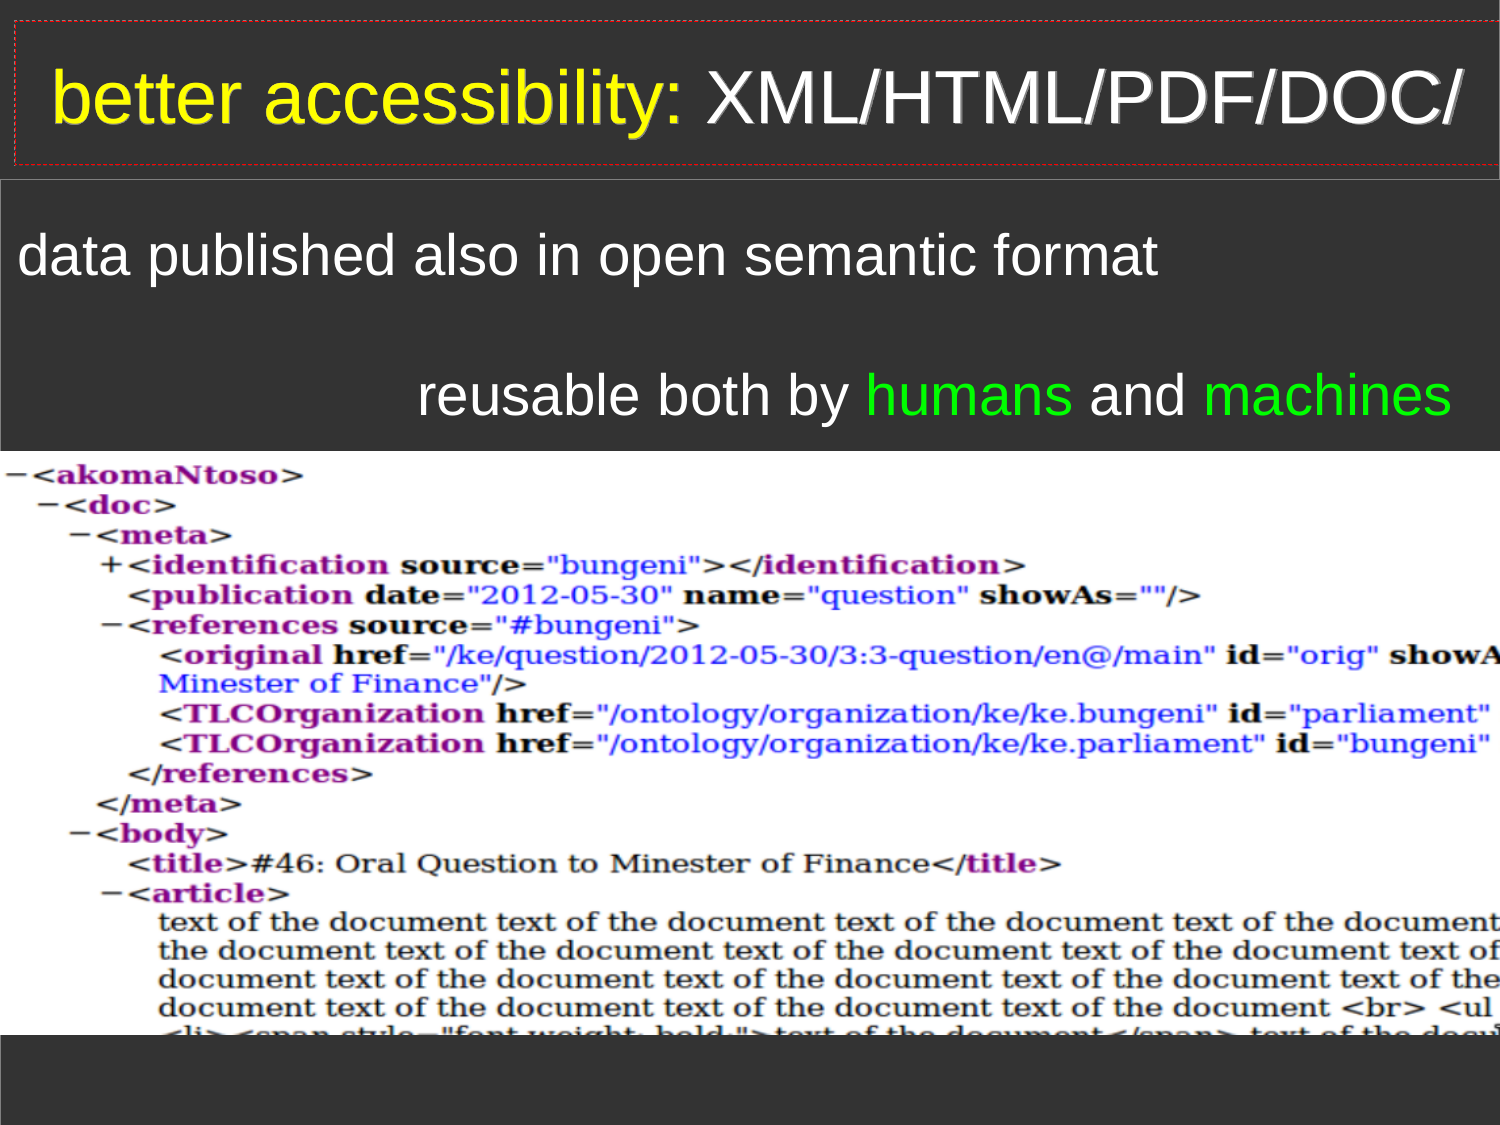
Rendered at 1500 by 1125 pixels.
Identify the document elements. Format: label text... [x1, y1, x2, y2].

text_box [0, 1036, 1500, 1125]
text_box [0, 179, 1500, 451]
text_box data published also in open semantic format reusable both by humans and machines [2, 210, 1488, 435]
title better accessibility: XML/HTML/PDF/DOC/ [15, 21, 1500, 165]
picture [0, 451, 1500, 1036]
